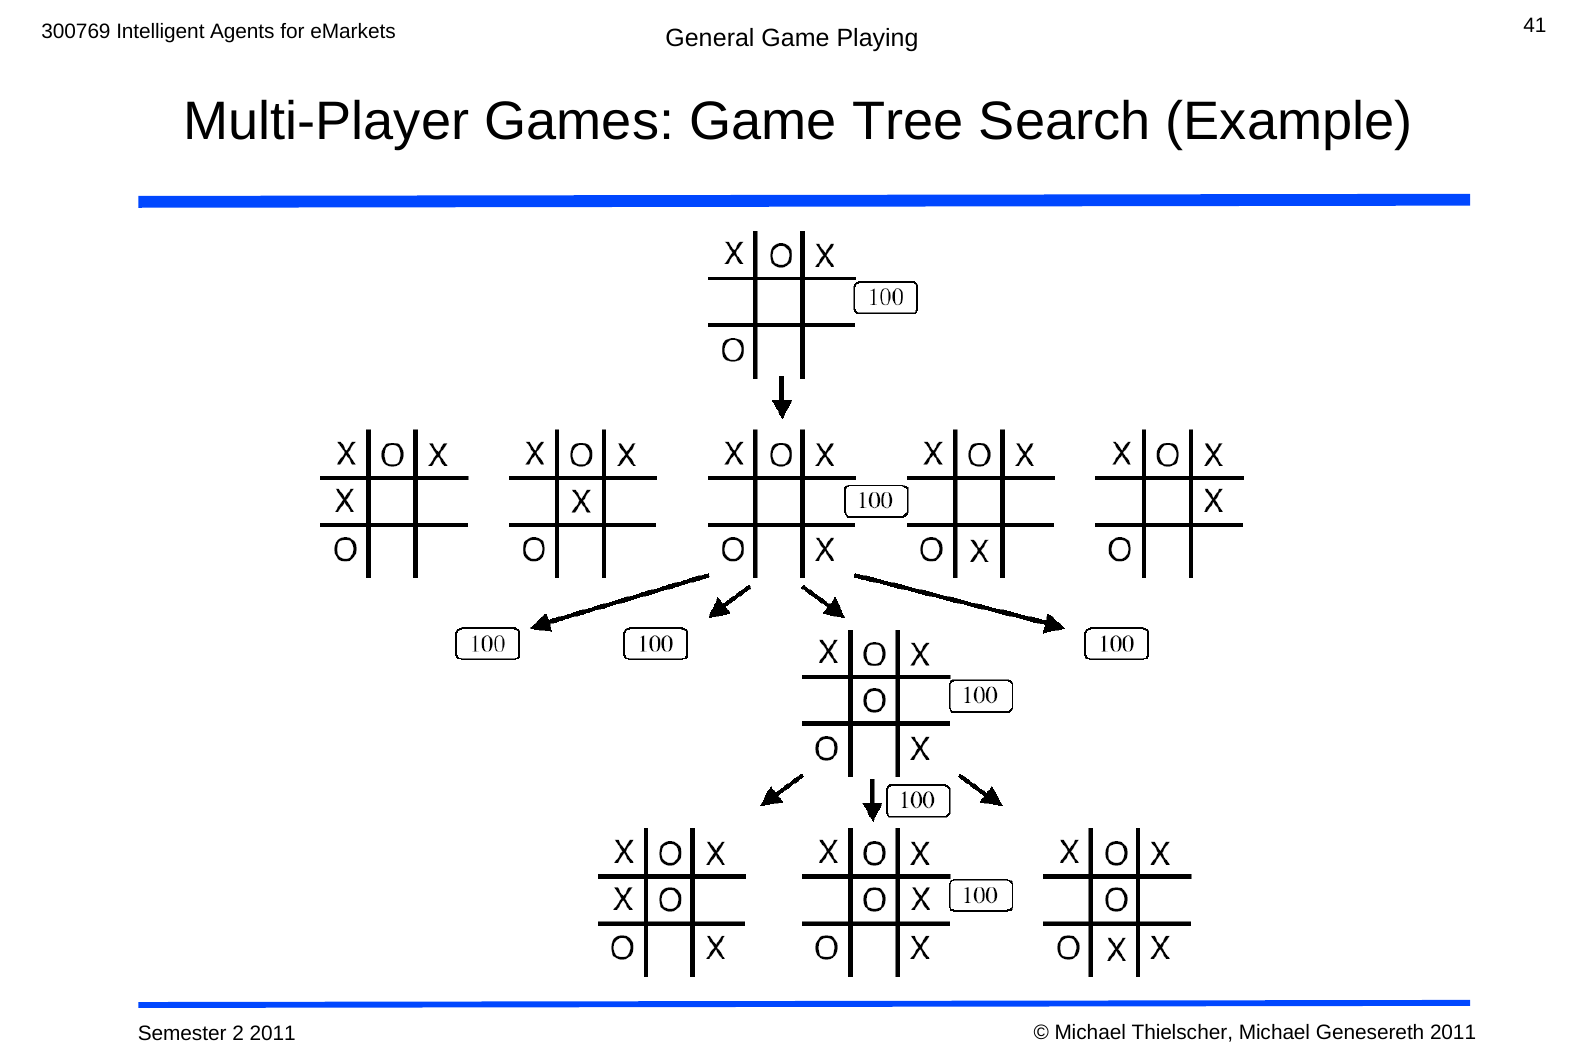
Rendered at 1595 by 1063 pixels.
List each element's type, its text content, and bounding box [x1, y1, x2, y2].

picture [289, 222, 1281, 991]
title Multi-Player Games: Game Tree Search (Example) [114, 51, 1476, 190]
